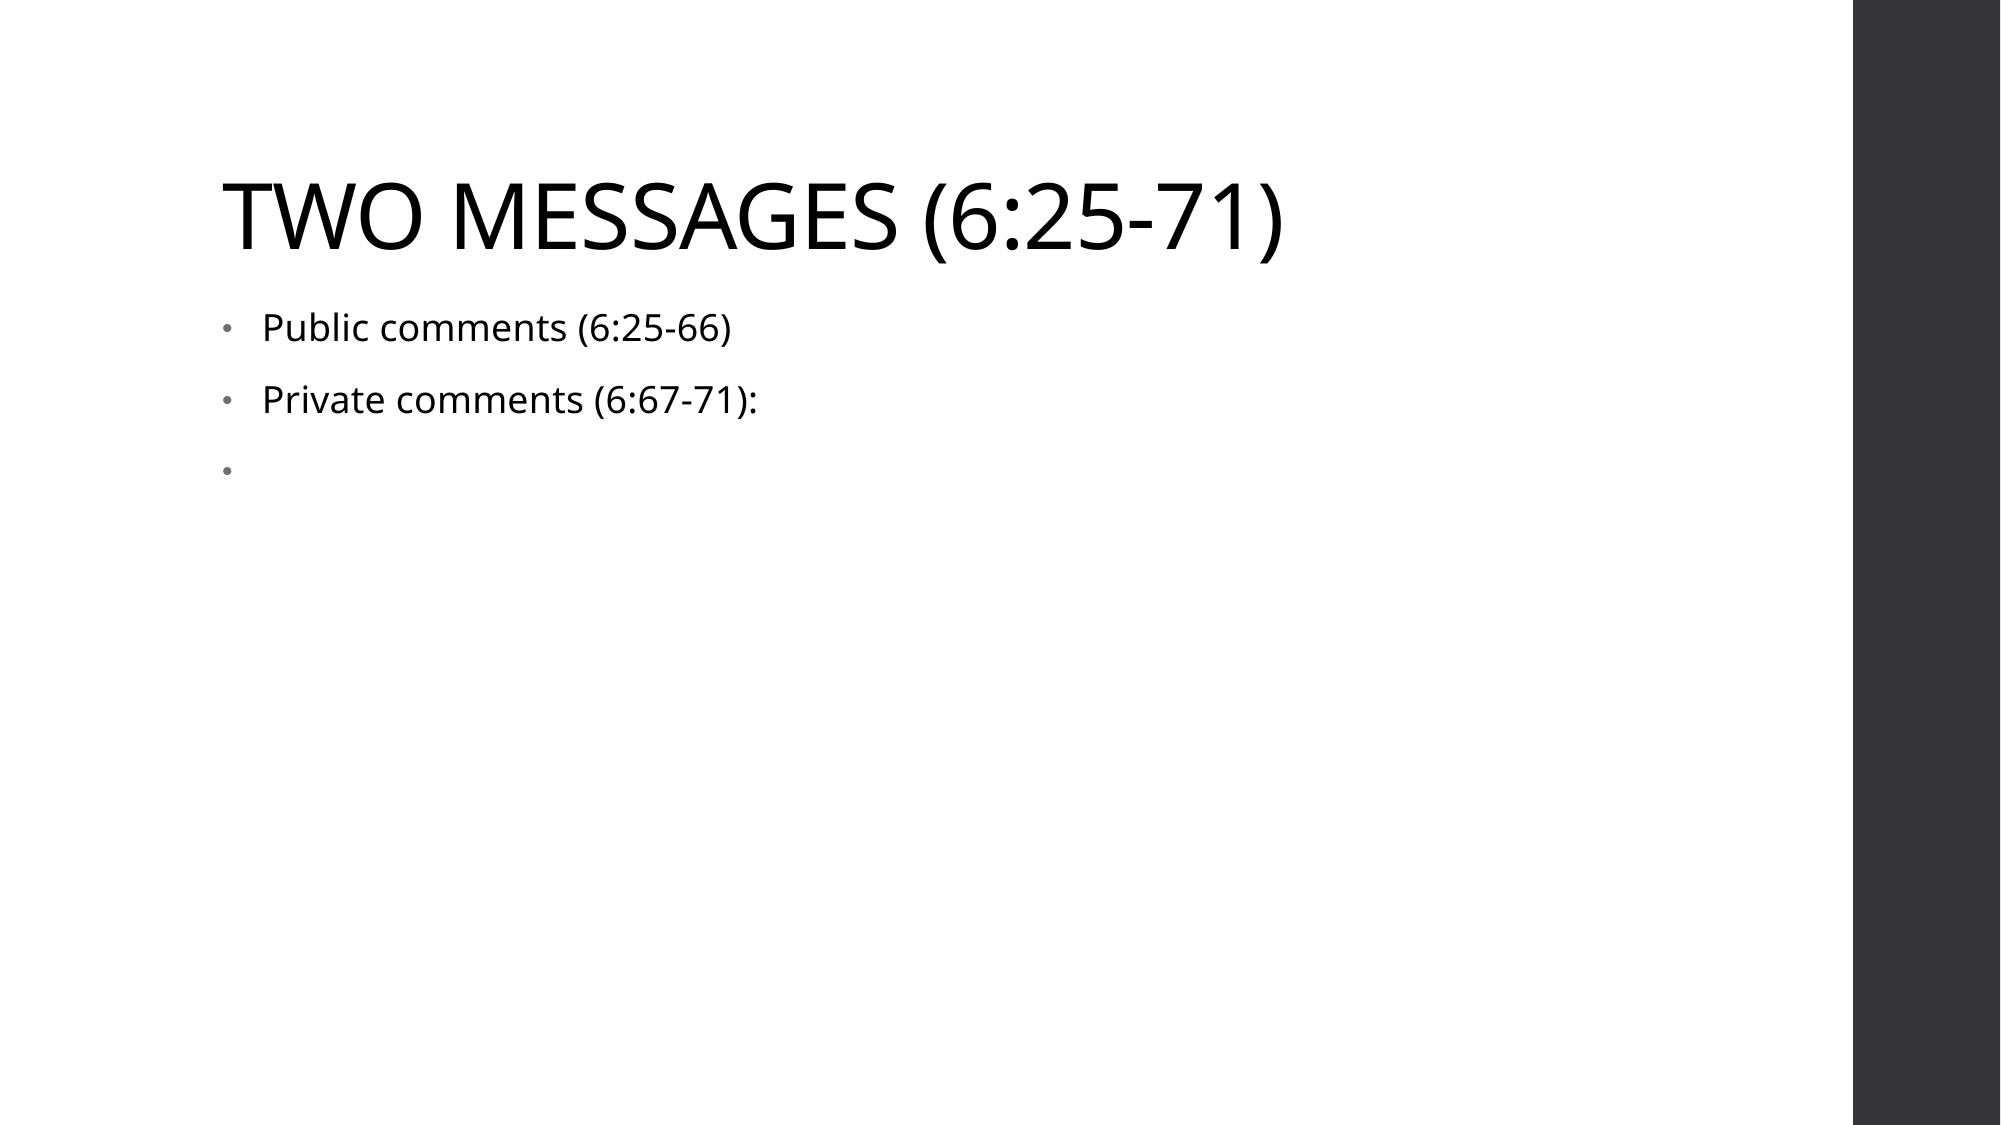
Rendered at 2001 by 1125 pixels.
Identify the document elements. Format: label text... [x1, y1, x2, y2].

title TWO MESSAGES (6:25-71) [206, 60, 1797, 278]
list Public comments (6:25-66) Private comments (6:67-71): [206, 299, 1617, 1014]
